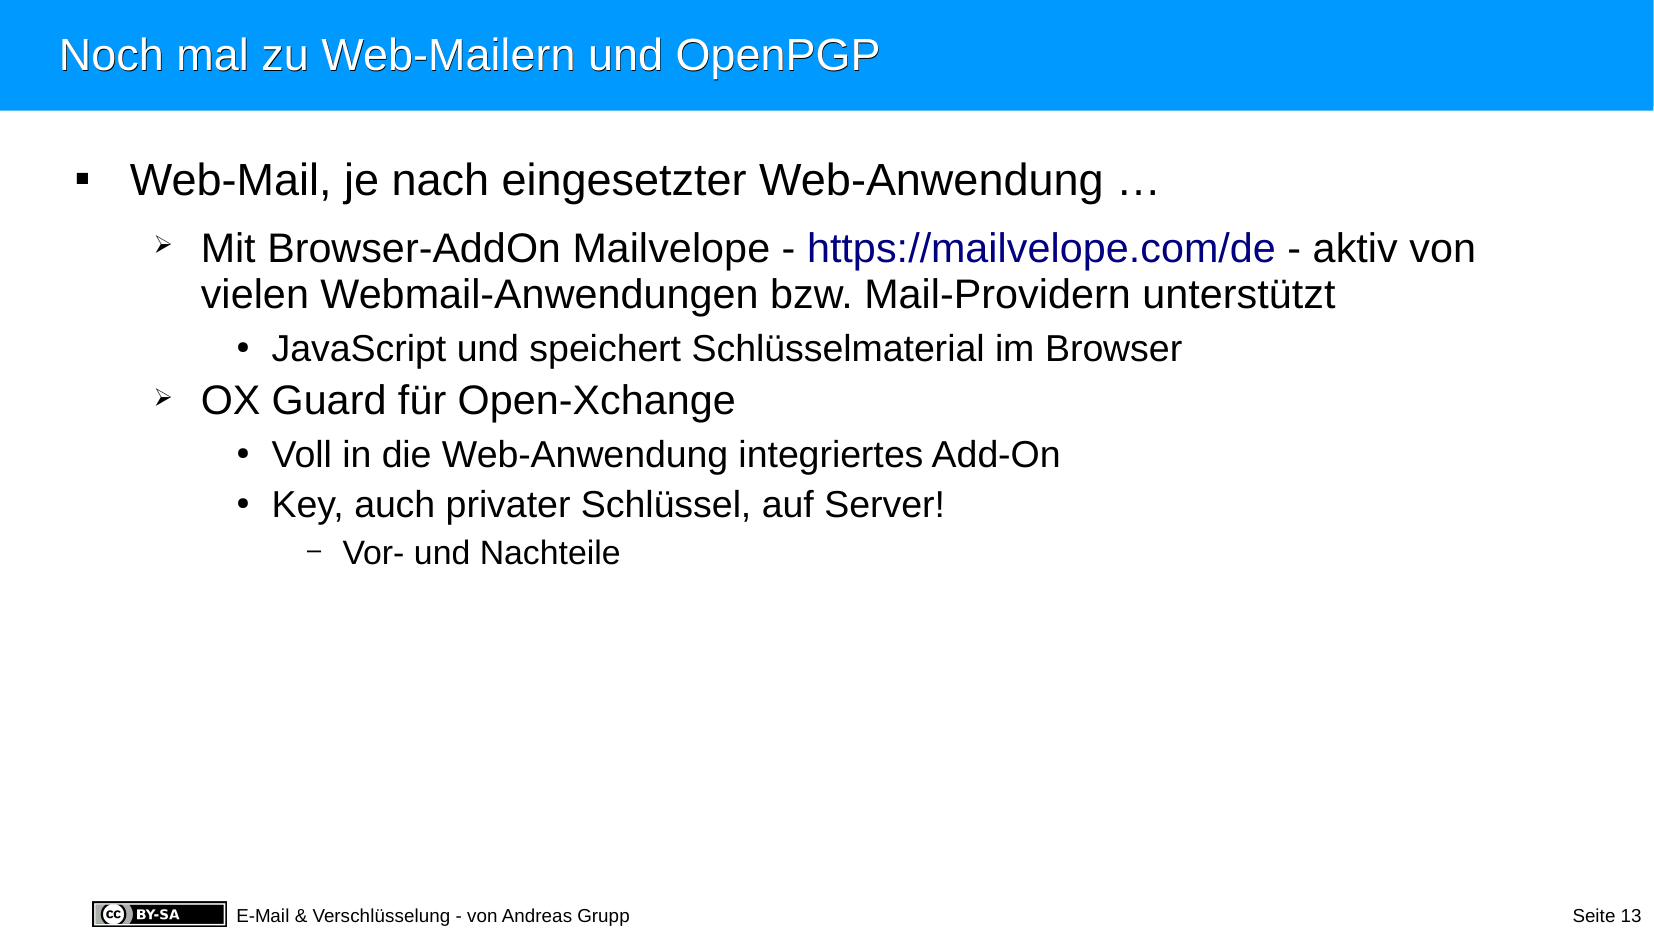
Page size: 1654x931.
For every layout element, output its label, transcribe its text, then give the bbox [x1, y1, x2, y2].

picture [92, 901, 227, 927]
title Noch mal zu Web-Mailern und OpenPGP [59, 21, 1506, 89]
list Web-Mail, je nach eingesetzter Web-Anwendung … Mit Browser-AddOn Mailvelope - https://mailvelope.com/de - aktiv von vielen Webmail-Anwendungen bzw. Mail-Providern unterstützt JavaScript und speichert Schlüsselmaterial im Browser OX Guard für Open-Xchange Voll in die Web-Anwendung integriertes Add-On Key, auch privater Schlüssel, auf Server! Vor- und Nachteile [59, 154, 1595, 832]
